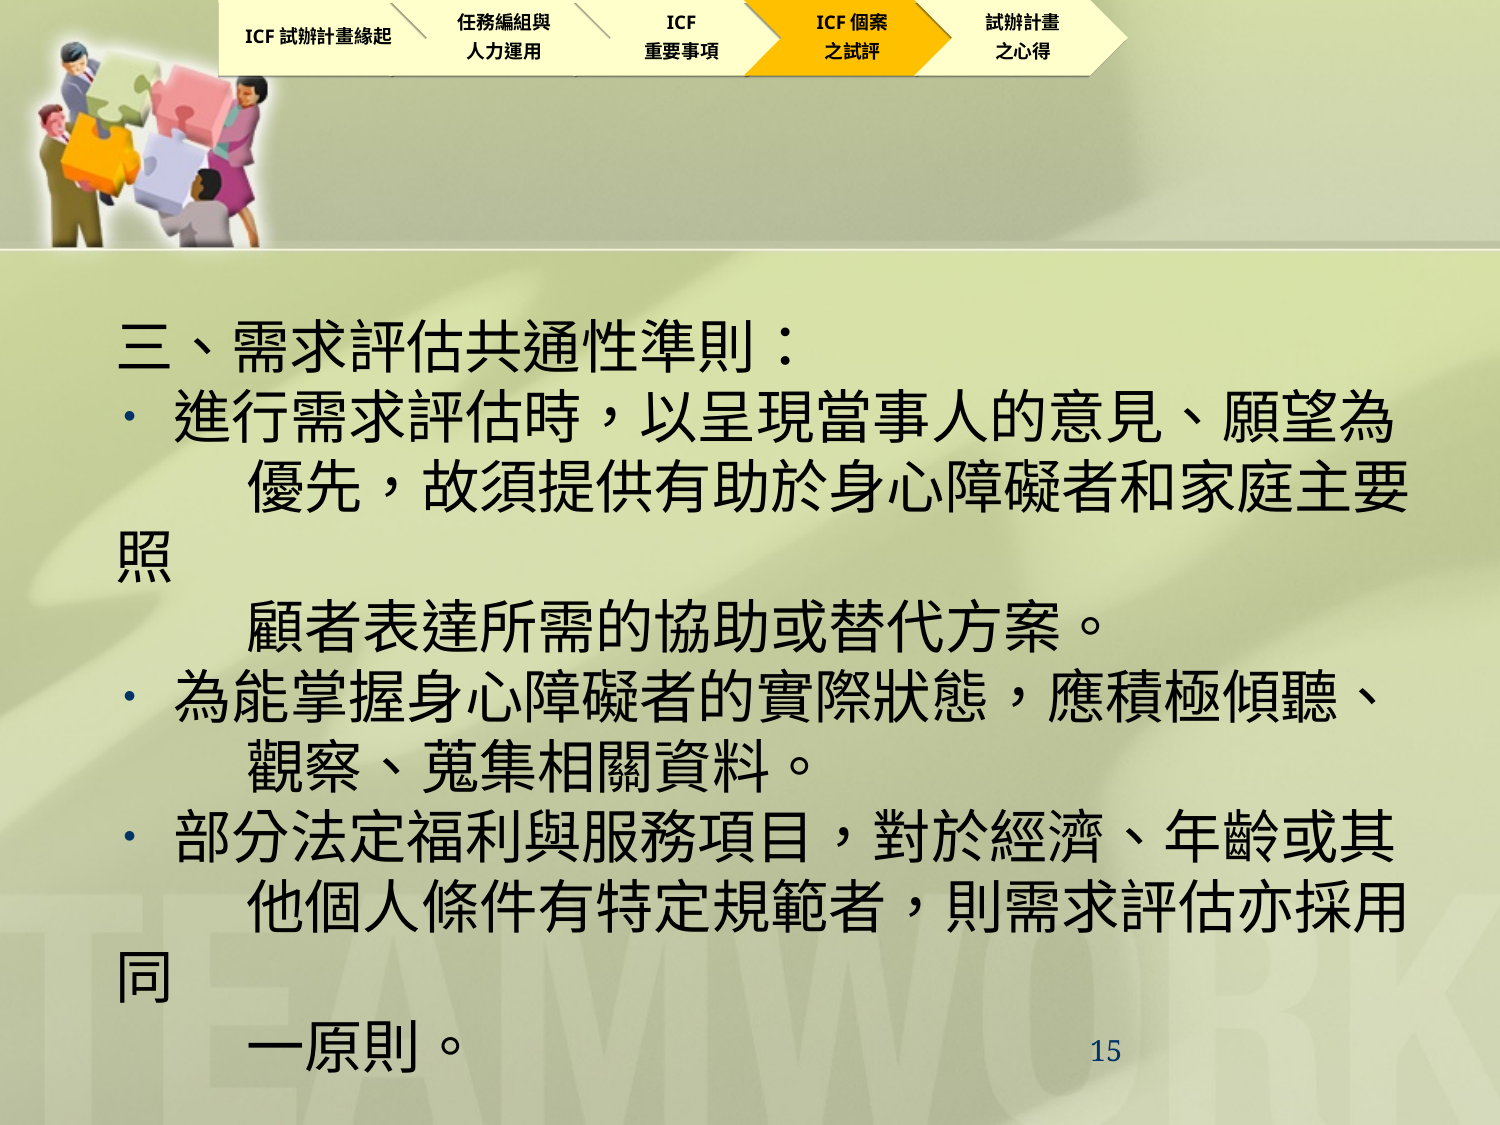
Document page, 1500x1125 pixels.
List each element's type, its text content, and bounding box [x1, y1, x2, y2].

text_box ICF 重要事項 [573, 0, 780, 76]
text_box 三、需求評估共通性準則： ･ 進行需求評估時，以呈現當事人的意見、願望為 優先，故須提供有助於身心障礙者和家庭主要照 顧者表達所需的協助或替代方案。 ･ 為能掌握身心障礙者的實際狀態，應積極傾聽、 觀察、蒐集相關資料。 ･ 部分法定福利與服務項目，對於經濟、年齡或其 他個人條件有特定規範者，則需求評估亦採用同 一原則。 [100, 303, 1435, 1125]
text_box ICF個案 之試評 [743, 0, 951, 76]
text_box ICF試辦計畫緣起 [218, 0, 426, 76]
text_box 任務編組與 人力運用 [389, 0, 610, 76]
text_box 試辦計畫 之心得 [914, 0, 1128, 76]
